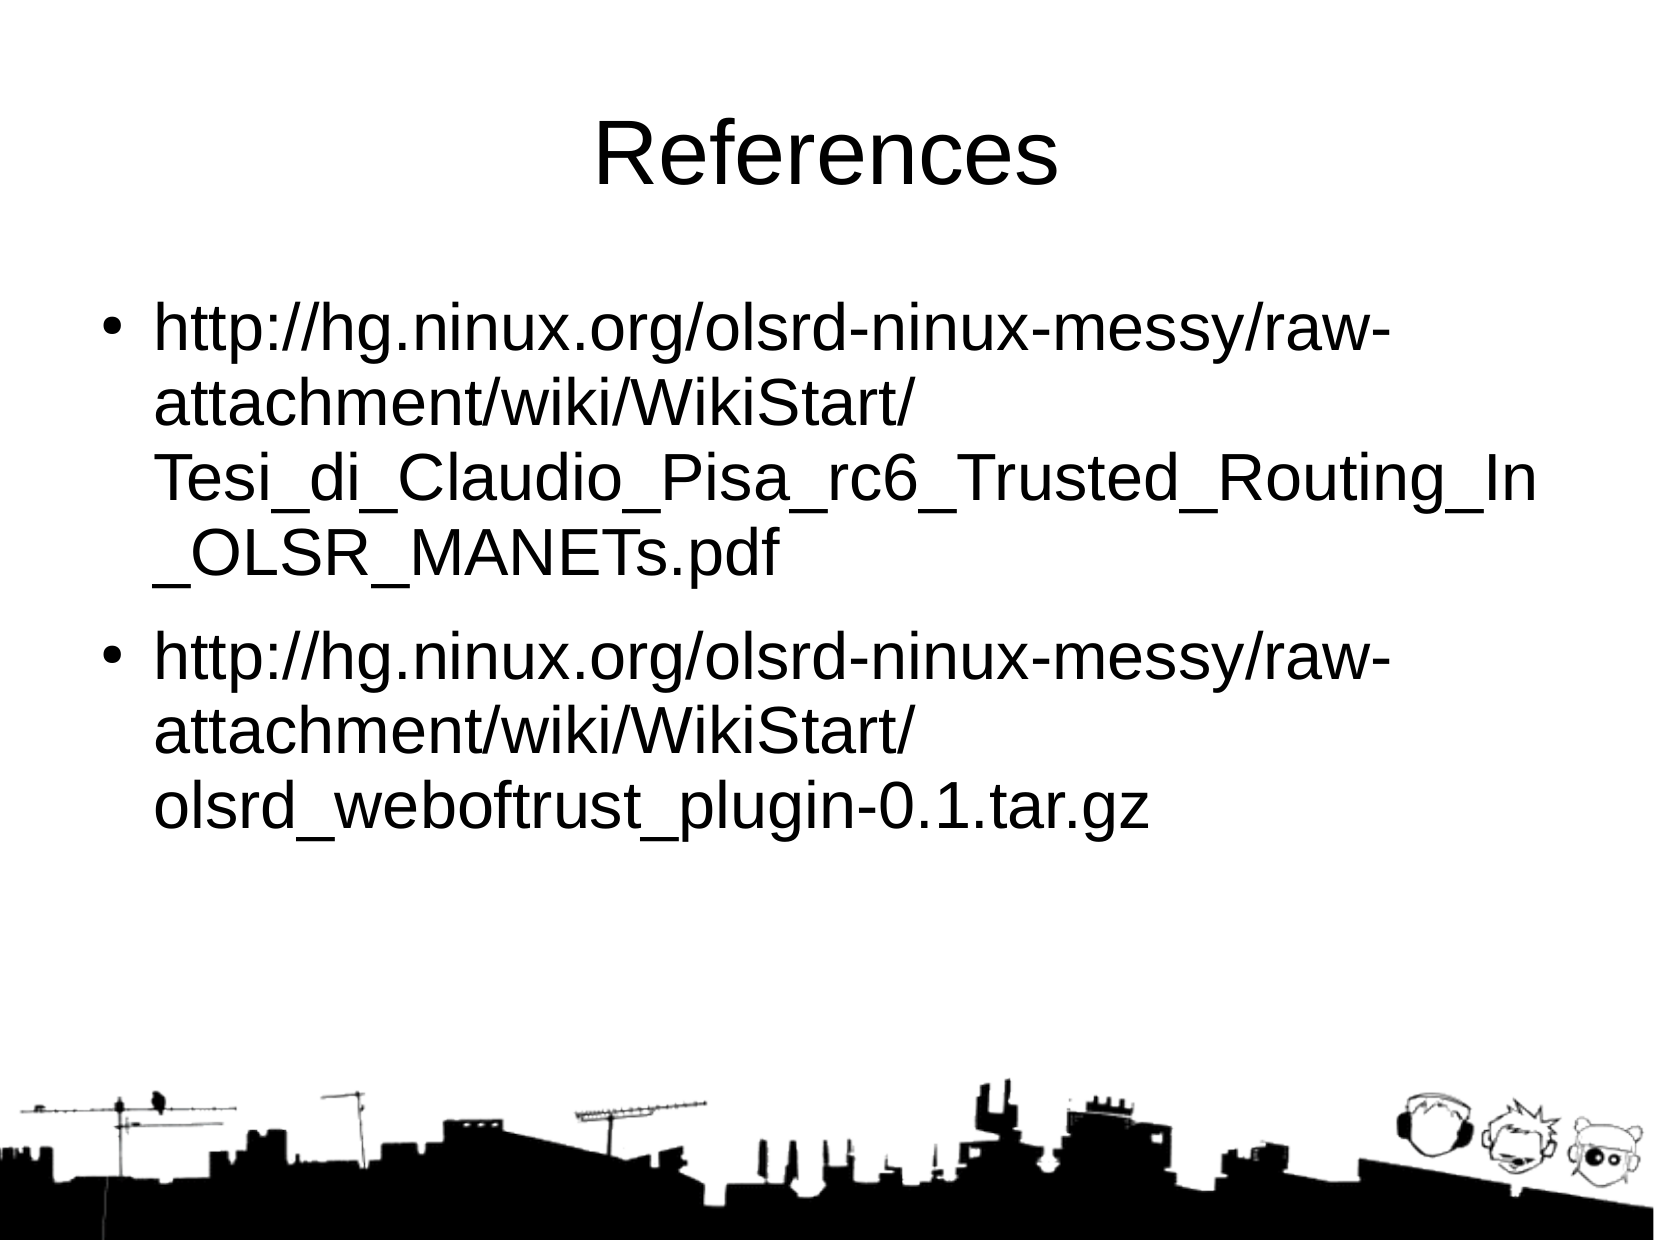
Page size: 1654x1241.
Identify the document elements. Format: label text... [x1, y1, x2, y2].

list http://hg.ninux.org/olsrd-ninux-messy/raw-attachment/wiki/WikiStart/Tesi_di_Claudio_Pisa_rc6_Trusted_Routing_In_OLSR_MANETs.pdf http://hg.ninux.org/olsrd-ninux-messy/raw-attachment/wiki/WikiStart/olsrd_weboftrust_plugin-0.1.tar.gz [82, 290, 1571, 1094]
picture [0, 1077, 1654, 1240]
title References [82, 56, 1571, 250]
